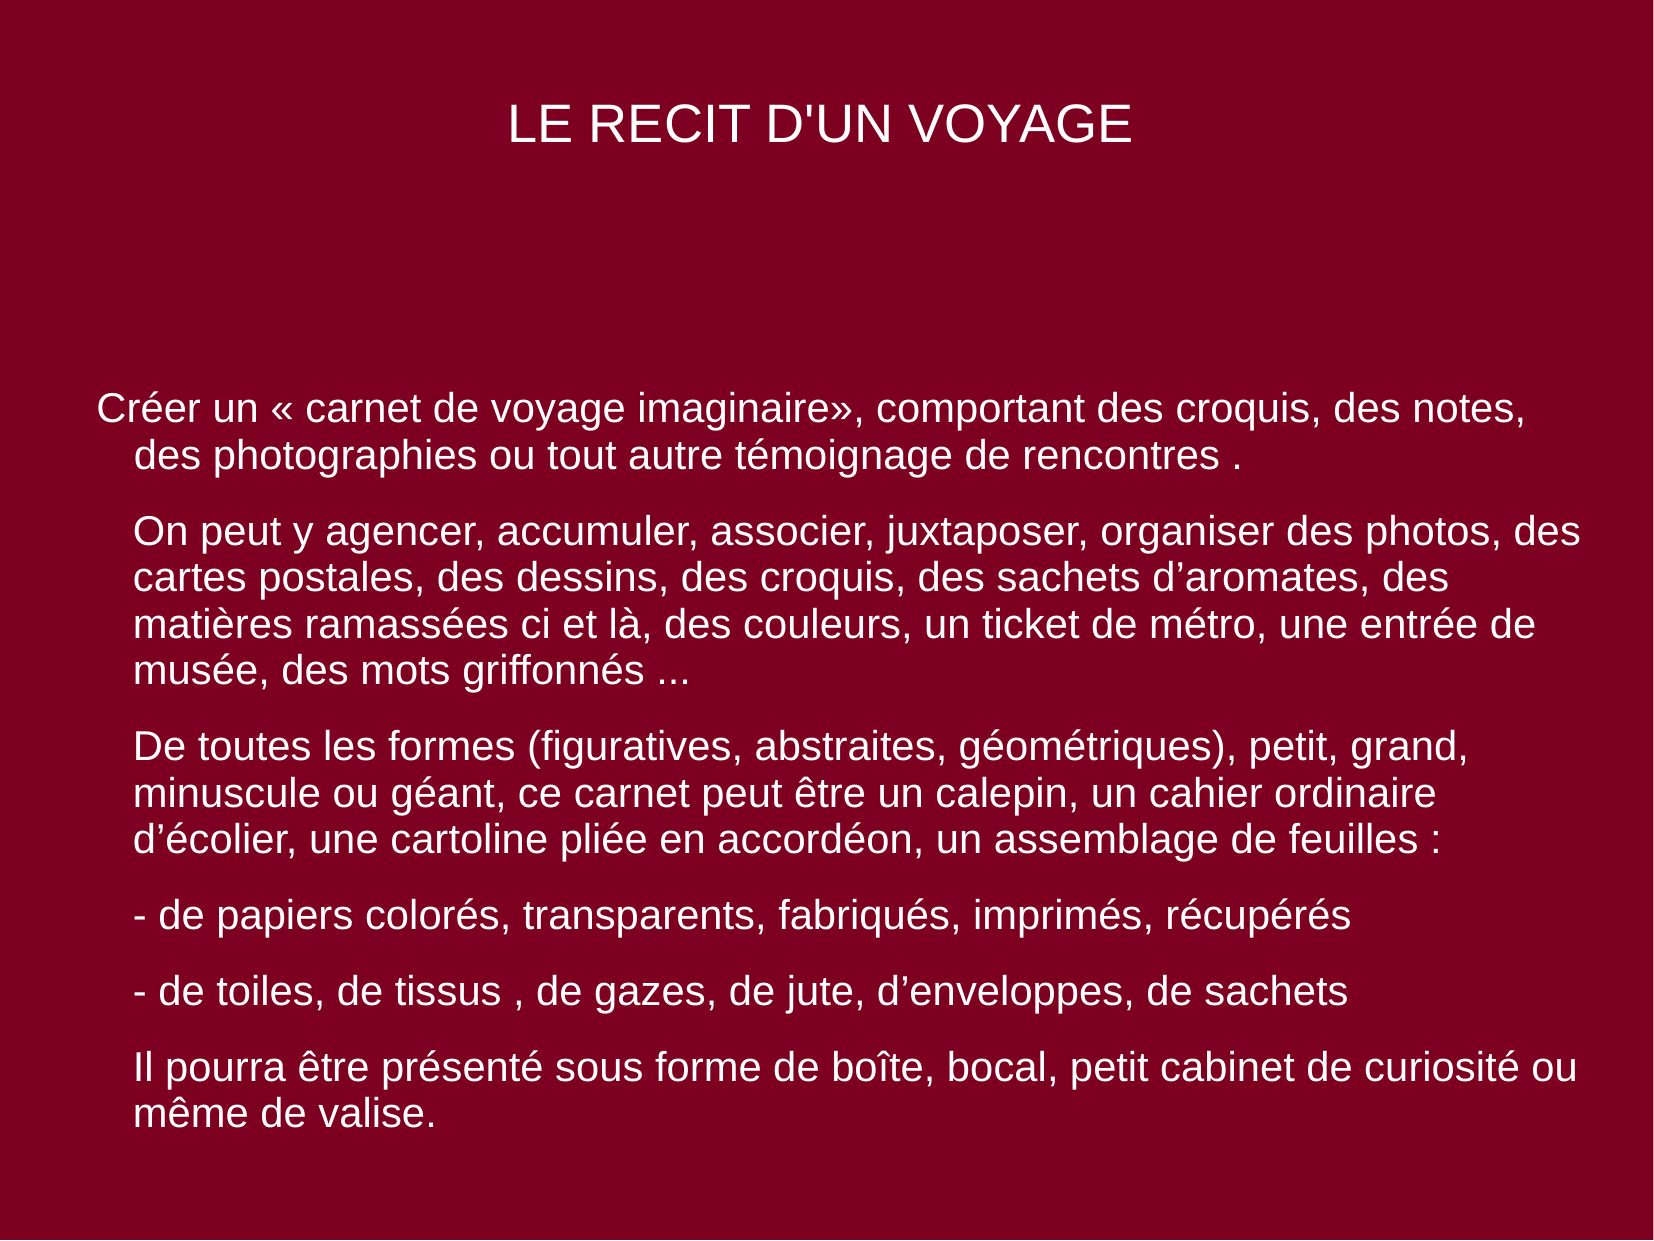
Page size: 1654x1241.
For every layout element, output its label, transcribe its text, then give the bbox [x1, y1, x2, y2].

list Créer un « carnet de voyage imaginaire», comportant des croquis, des notes, des photographies ou tout autre témoignage de rencontres . On peut y agencer, accumuler, associer, juxtaposer, organiser des photos, des cartes postales, des dessins, des croquis, des sachets d’aromates, des matières ramassées ci et là, des couleurs, un ticket de métro, une entrée de musée, des mots griffonnés ... De toutes les formes (figuratives, abstraites, géométriques), petit, grand, minuscule ou géant, ce carnet peut être un calepin, un cahier ordinaire d’écolier, une cartoline pliée en accordéon, un assemblage de feuilles : - de papiers colorés, transparents, fabriqués, imprimés, récupérés - de toiles, de tissus , de gazes, de jute, d’enveloppes, de sachets Il pourra être présenté sous forme de boîte, bocal, petit cabinet de curiosité ou même de valise. [59, 212, 1607, 1158]
title LE RECIT D'UN VOYAGE [11, 59, 1630, 189]
